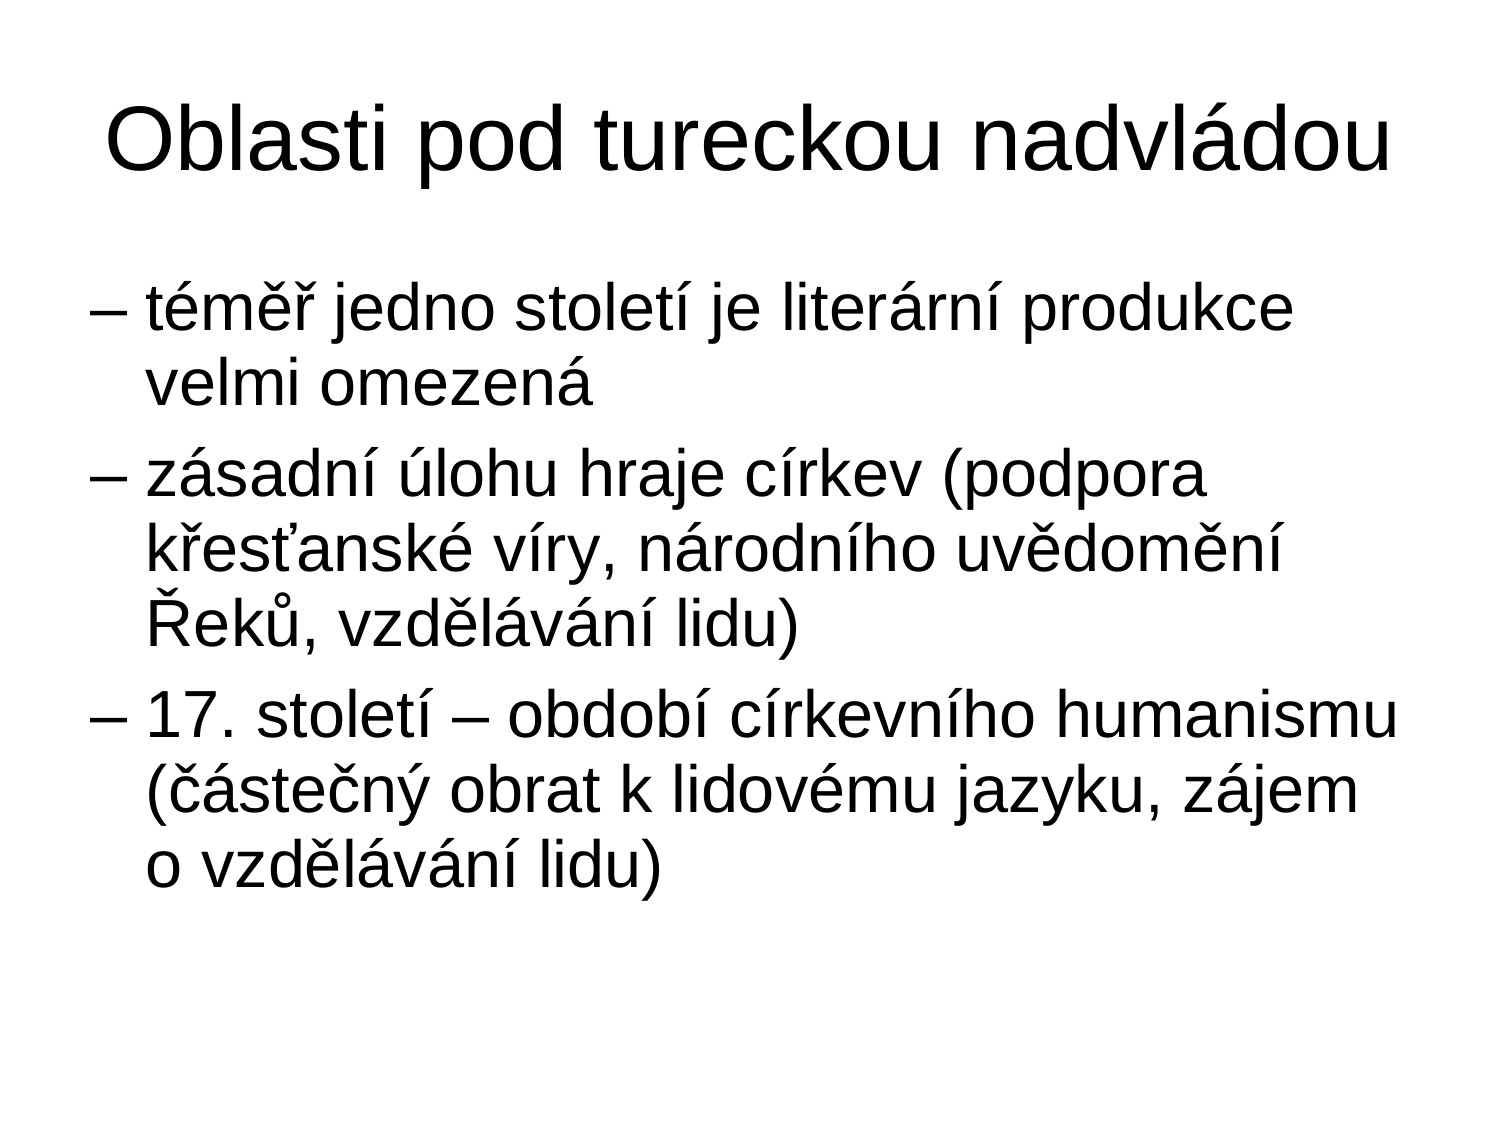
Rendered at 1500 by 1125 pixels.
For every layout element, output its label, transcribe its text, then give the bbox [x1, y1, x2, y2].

title Oblasti pod tureckou nadvládou [74, 20, 1425, 257]
list – téměř jedno století je literární produkce velmi omezená – zásadní úlohu hraje církev (podpora křesťanské víry, národního uvědomění Řeků, vzdělávání lidu) – 17. století – období církevního humanismu (částečný obrat k lidovému jazyku, zájem o vzdělávání lidu) [74, 262, 1425, 1006]
